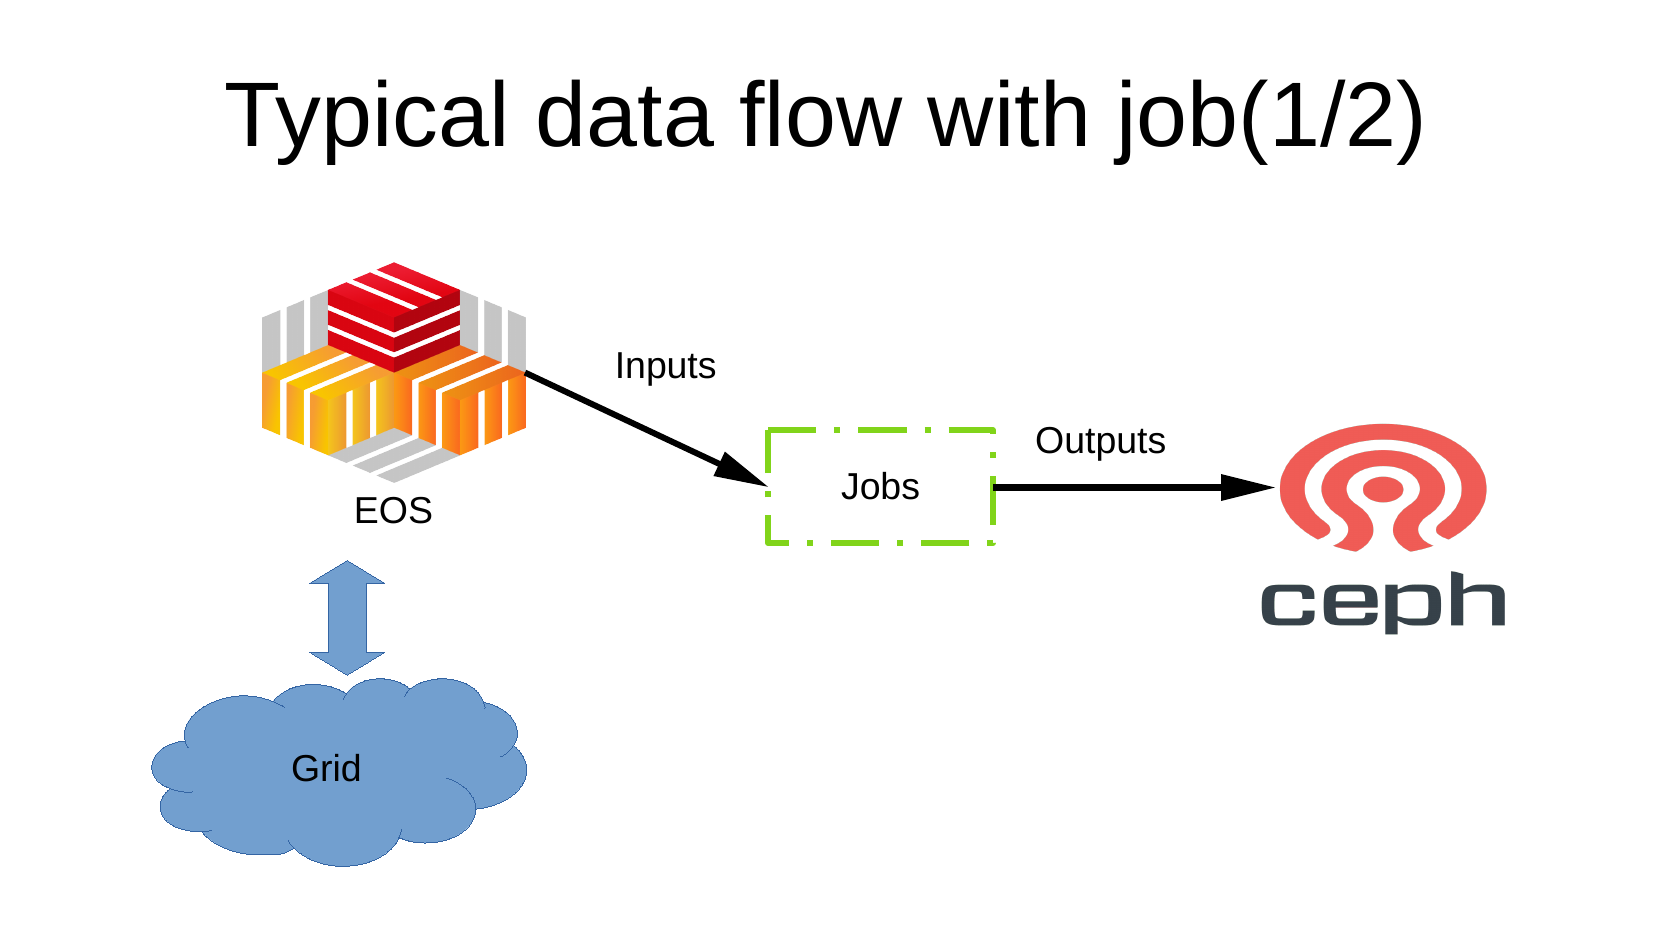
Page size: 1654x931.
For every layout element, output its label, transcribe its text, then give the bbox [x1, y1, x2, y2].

text_box [309, 560, 385, 676]
text_box EOS [339, 482, 451, 540]
text_box Outputs [1020, 412, 1208, 470]
text_box Grid [151, 678, 527, 867]
picture [1197, 383, 1569, 675]
text_box Jobs [768, 430, 994, 544]
title Typical data flow with job(1/2) [82, 37, 1571, 193]
text_box Inputs [600, 337, 826, 395]
picture [262, 262, 526, 483]
